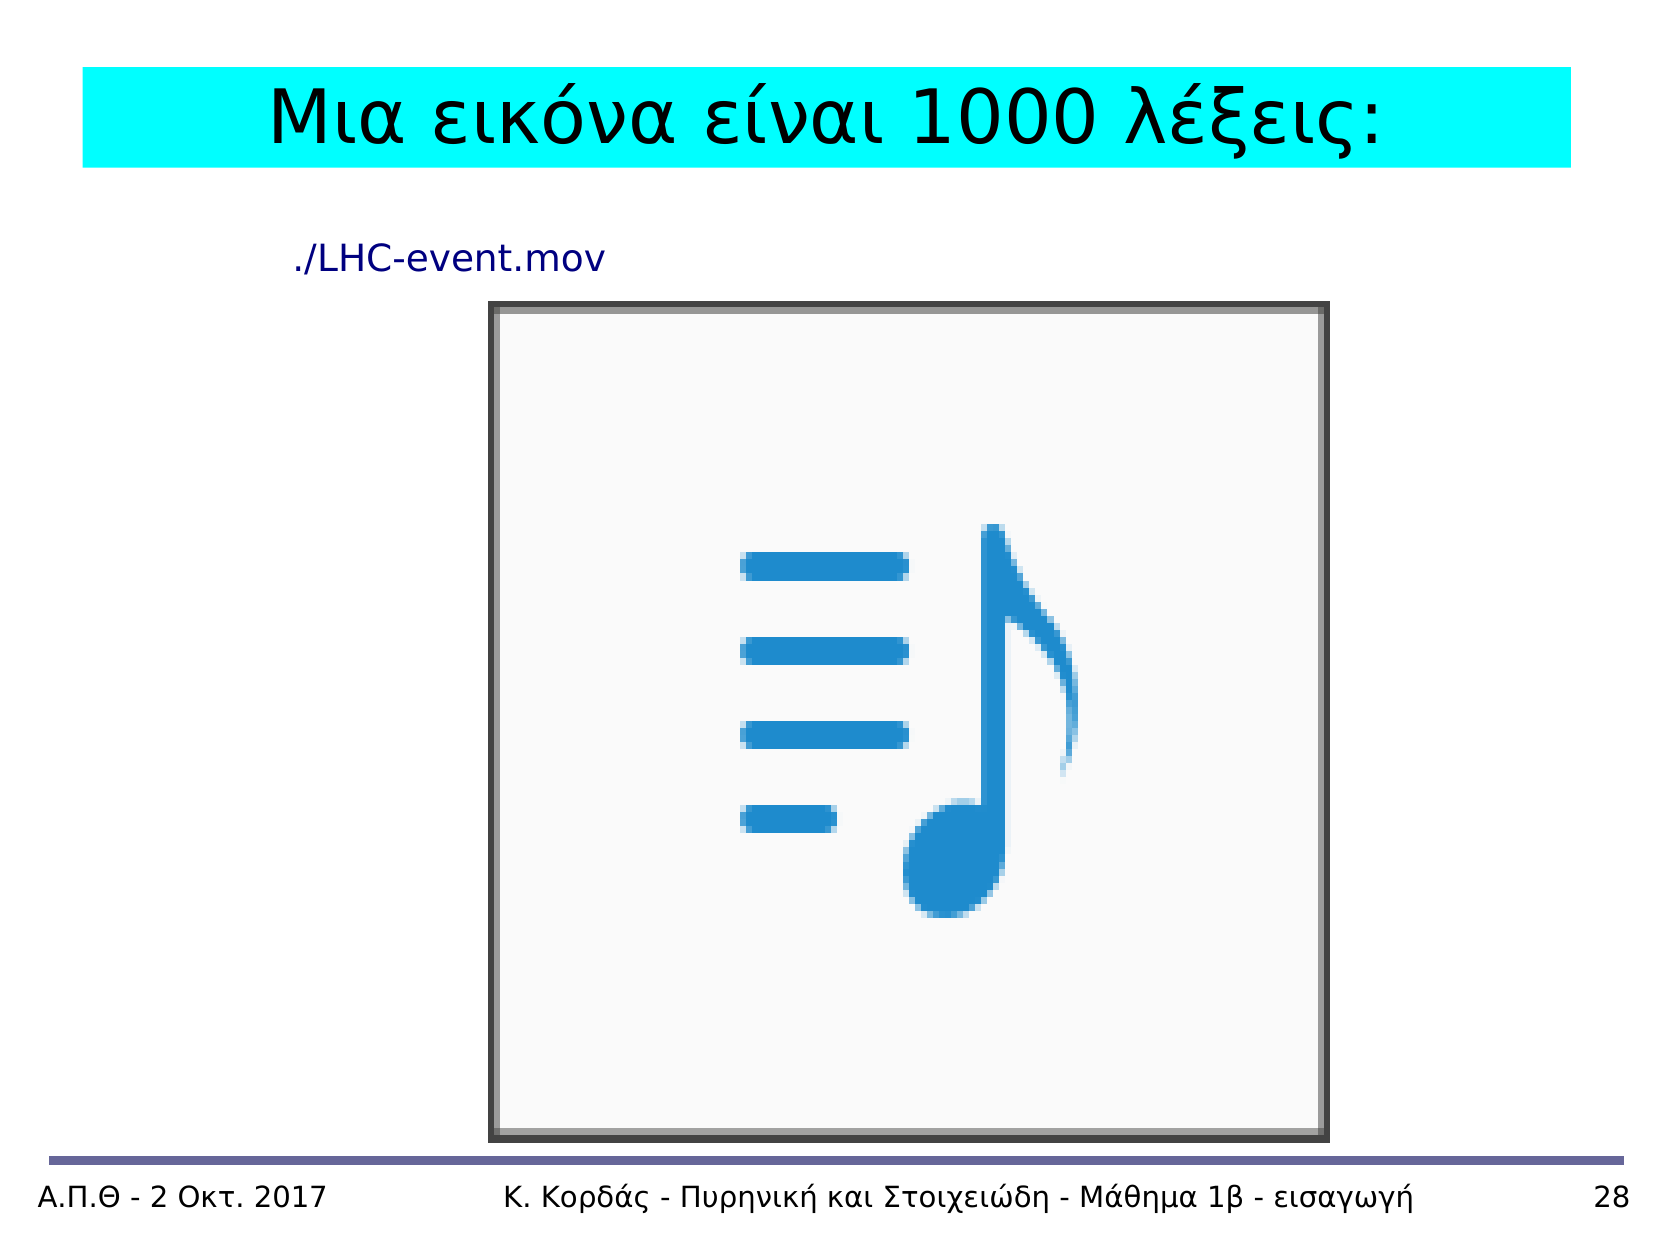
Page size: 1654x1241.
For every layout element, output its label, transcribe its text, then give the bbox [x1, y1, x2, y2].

title Μια εικόνα είναι 1000 λέξεις: [82, 67, 1571, 168]
text_box ./LHC-event.mov [277, 229, 696, 303]
text_box [487, 300, 1332, 1144]
